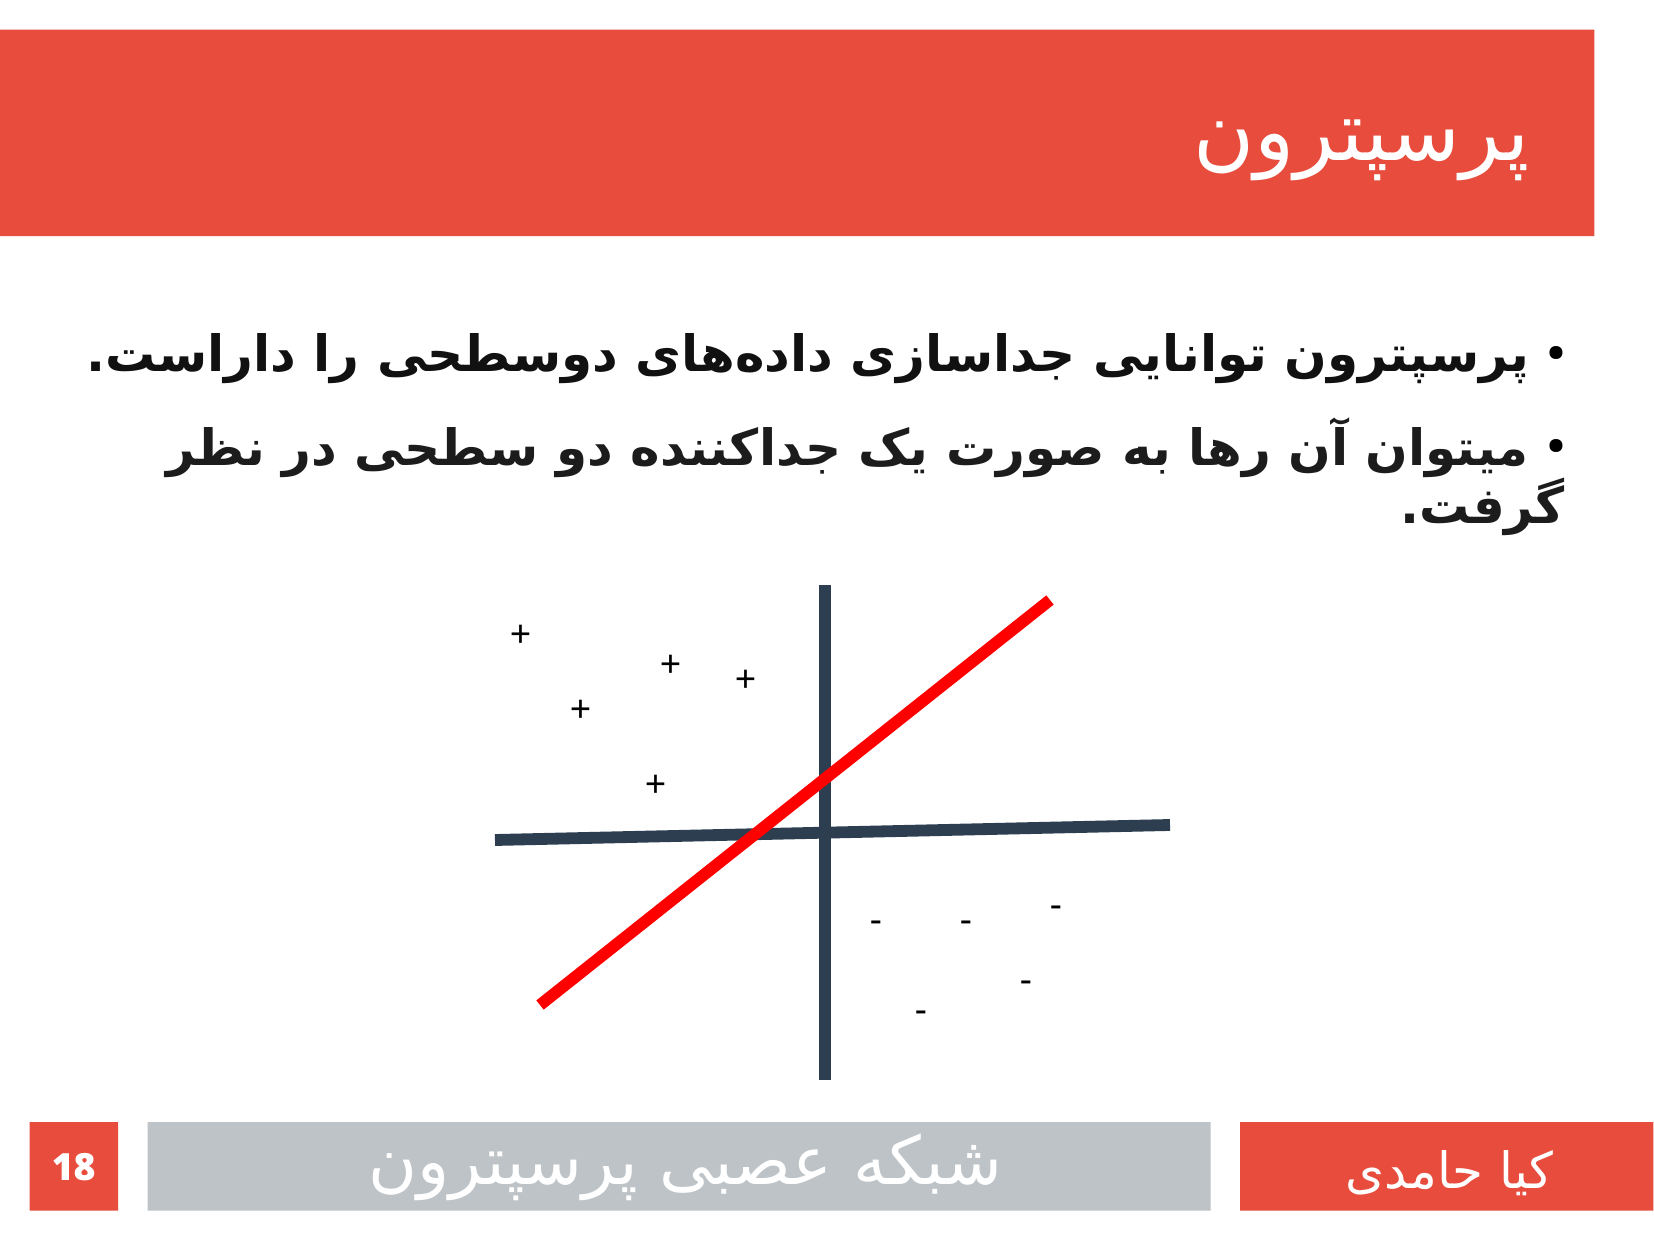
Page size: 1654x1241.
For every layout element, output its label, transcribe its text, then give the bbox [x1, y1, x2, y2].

text_box + [555, 675, 646, 734]
text_box - [945, 885, 1021, 944]
text_box + [495, 600, 571, 659]
text_box + [645, 630, 721, 689]
title کیا حامدی [1245, 1127, 1654, 1201]
text_box + [720, 645, 781, 704]
text_box - [1035, 870, 1096, 929]
list پرسپترون توانایی جداسازی داده‌های دوسطحی را داراست. میتوان آن رها به صورت یک جداکننده دو سطحی در نظر گرفت. [59, 324, 1565, 1093]
text_box - [1005, 945, 1081, 1004]
text_box + [630, 750, 706, 809]
title شبکه عصبی پرسپترون [150, 1127, 1201, 1201]
title پرسپترون [45, 32, 1531, 181]
text_box - [900, 975, 976, 1034]
text_box - [855, 885, 931, 944]
